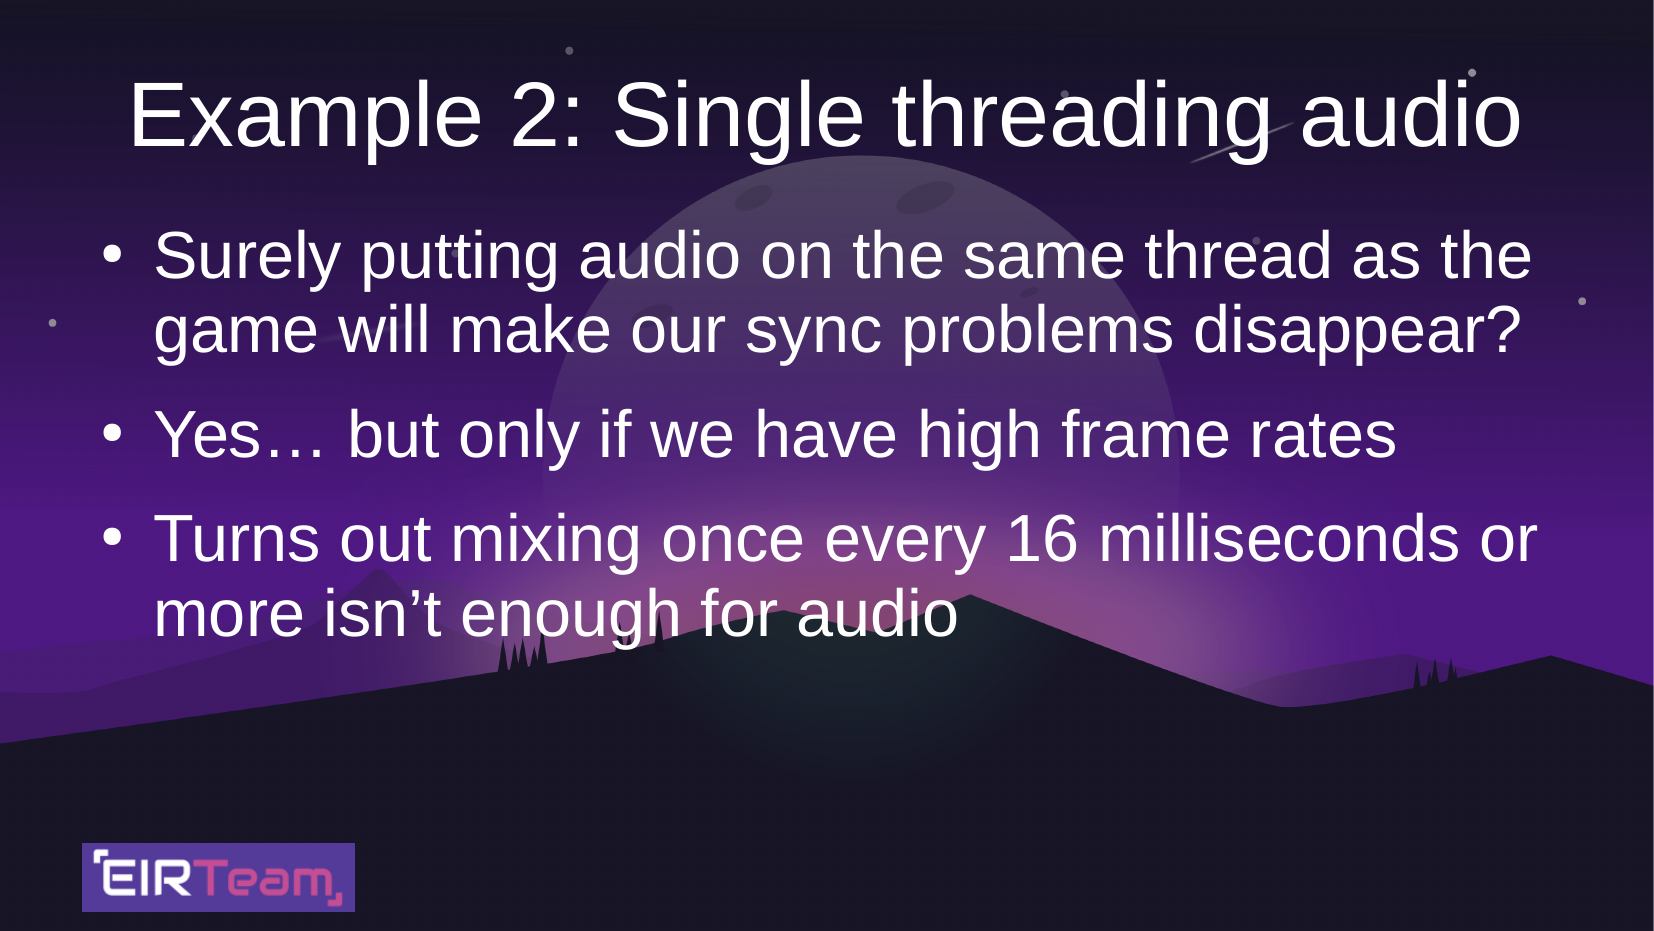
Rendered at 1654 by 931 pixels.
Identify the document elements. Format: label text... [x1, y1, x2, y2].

title Example 2: Single threading audio [82, 37, 1571, 193]
list Surely putting audio on the same thread as the game will make our sync problems disappear? Yes… but only if we have high frame rates Turns out mixing once every 16 milliseconds or more isn’t enough for audio [82, 217, 1571, 758]
picture [0, 0, 1654, 931]
